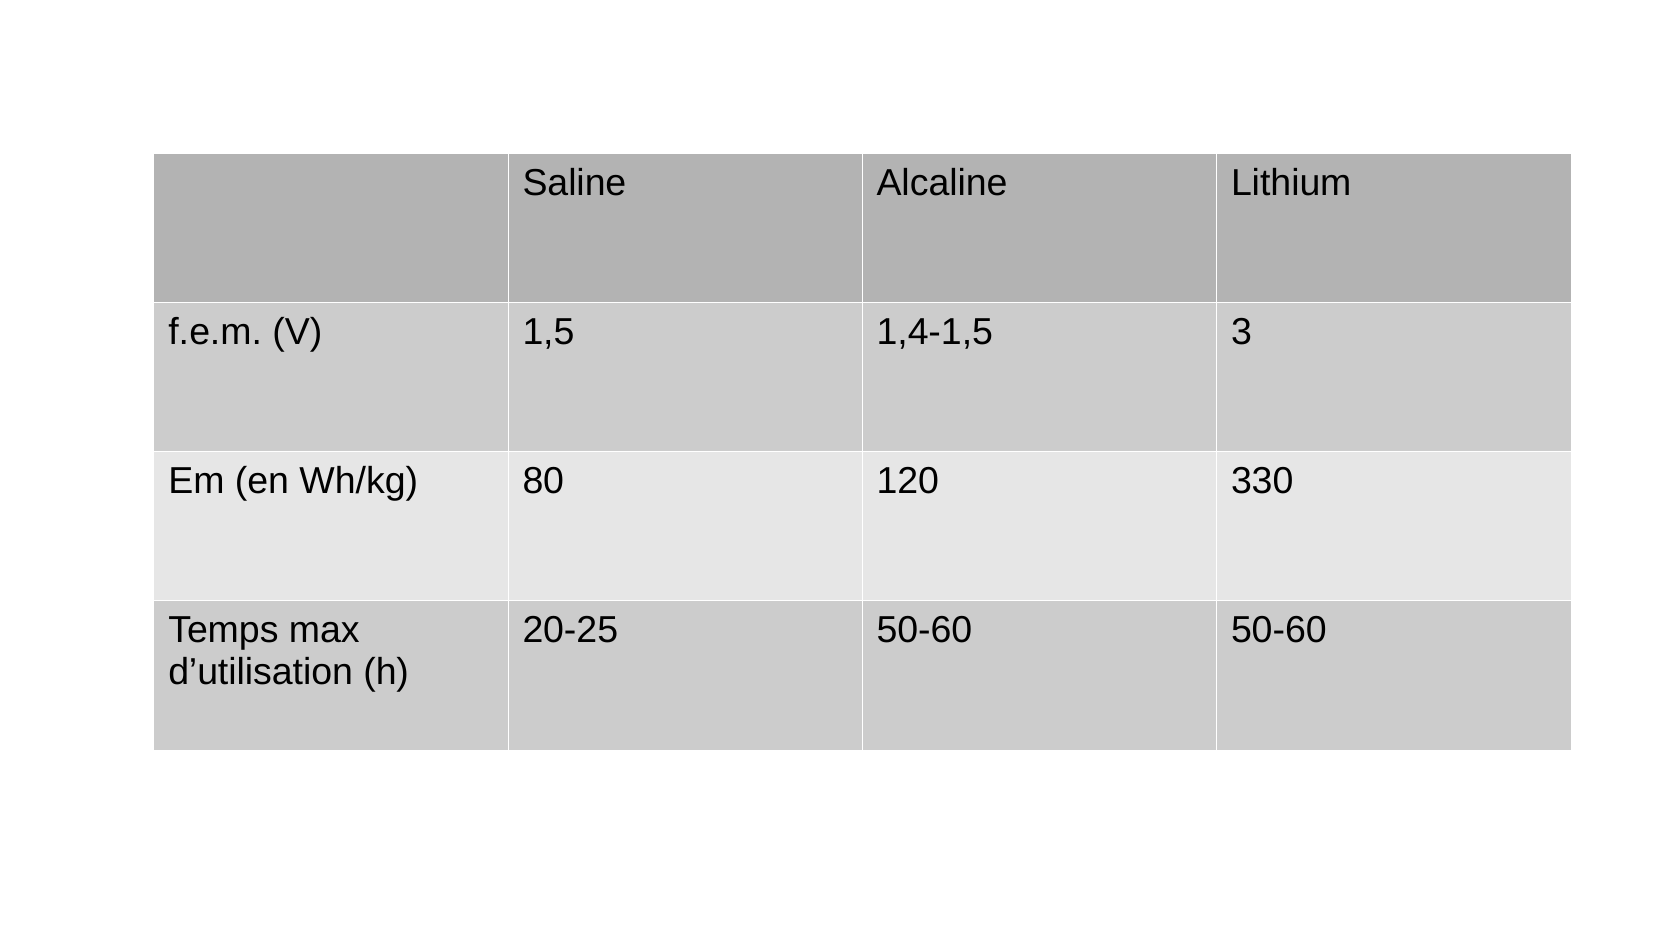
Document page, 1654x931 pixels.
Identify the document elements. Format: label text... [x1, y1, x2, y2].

table_cell Em (en Wh/kg) [154, 452, 508, 600]
table_cell 330 [1217, 452, 1571, 600]
table_header Alcaline [863, 154, 1216, 302]
table_header Saline [509, 154, 862, 302]
table_cell 1,5 [509, 303, 862, 451]
table_cell 120 [863, 452, 1216, 600]
table_cell 80 [509, 452, 862, 600]
table_cell 50-60 [863, 601, 1216, 750]
table_cell 1,4-1,5 [863, 303, 1216, 451]
table_cell 20-25 [509, 601, 862, 750]
table_header Lithium [1217, 154, 1571, 302]
table_header [154, 154, 508, 302]
table_cell Temps max d’utilisation (h) [154, 601, 508, 750]
table_cell f.e.m. (V) [154, 303, 508, 451]
table_cell 3 [1217, 303, 1571, 451]
table_cell 50-60 [1217, 601, 1571, 750]
